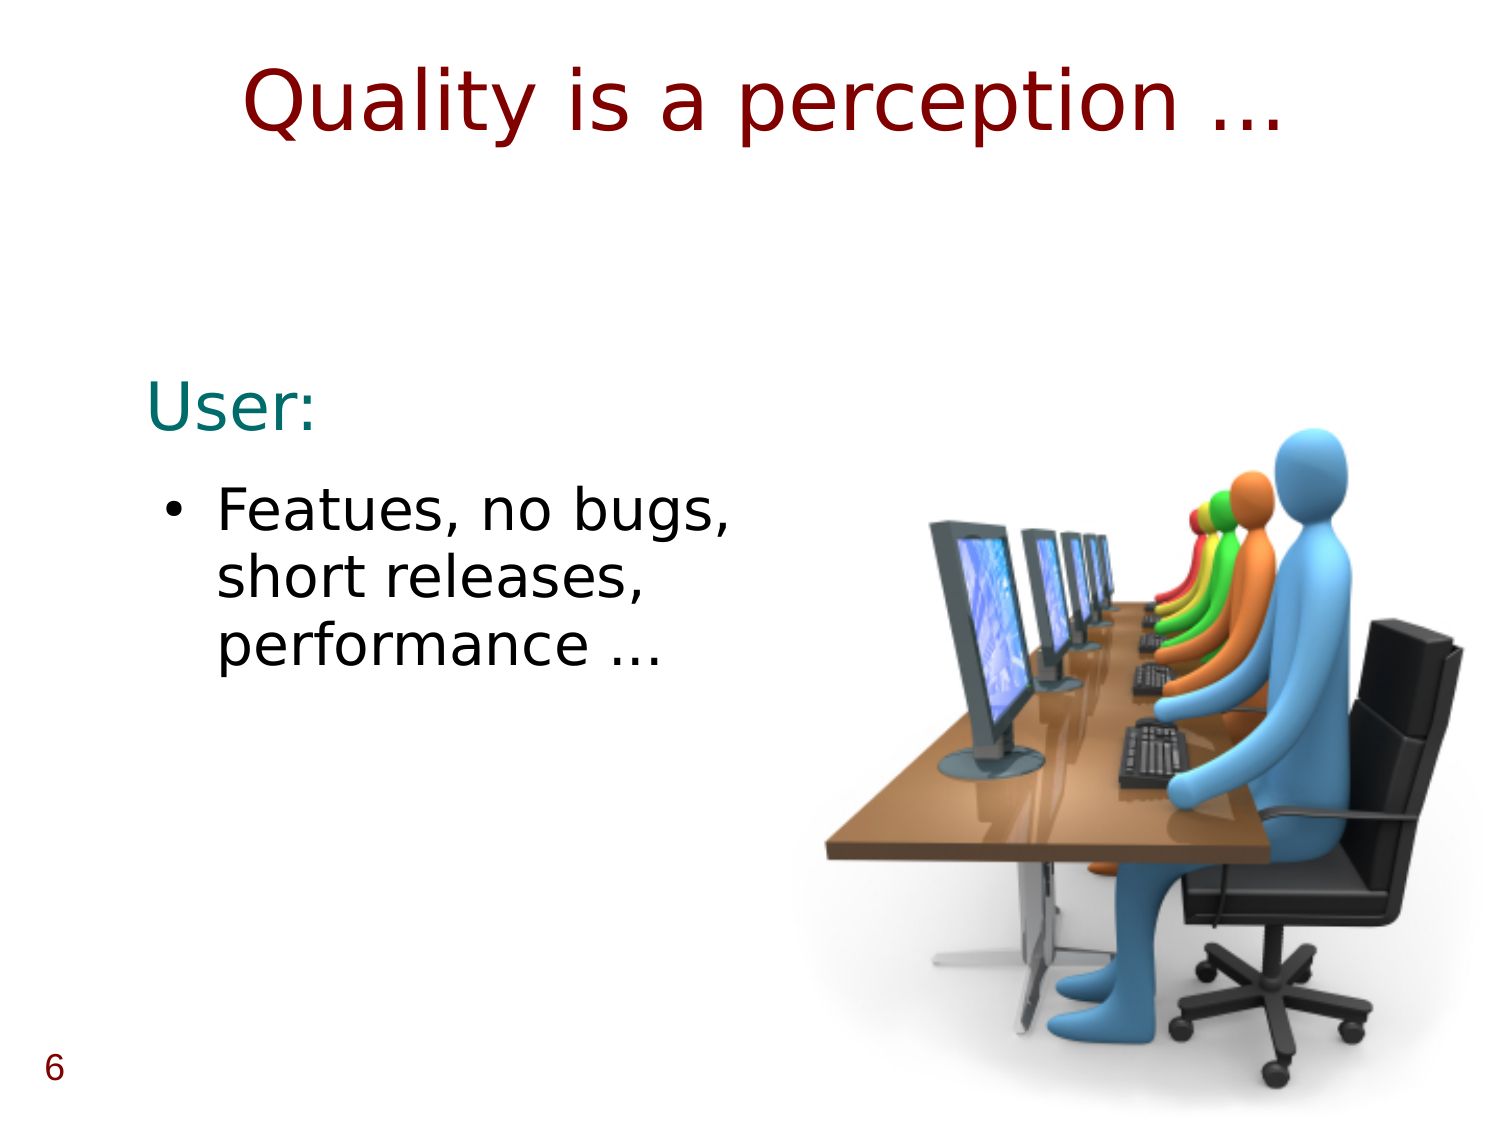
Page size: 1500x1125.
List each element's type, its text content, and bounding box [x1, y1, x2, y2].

picture [777, 404, 1500, 1125]
list User: Featues, no bugs, short releases, performance ... [75, 261, 745, 1004]
title Quality is a perception ... [70, 27, 1459, 178]
